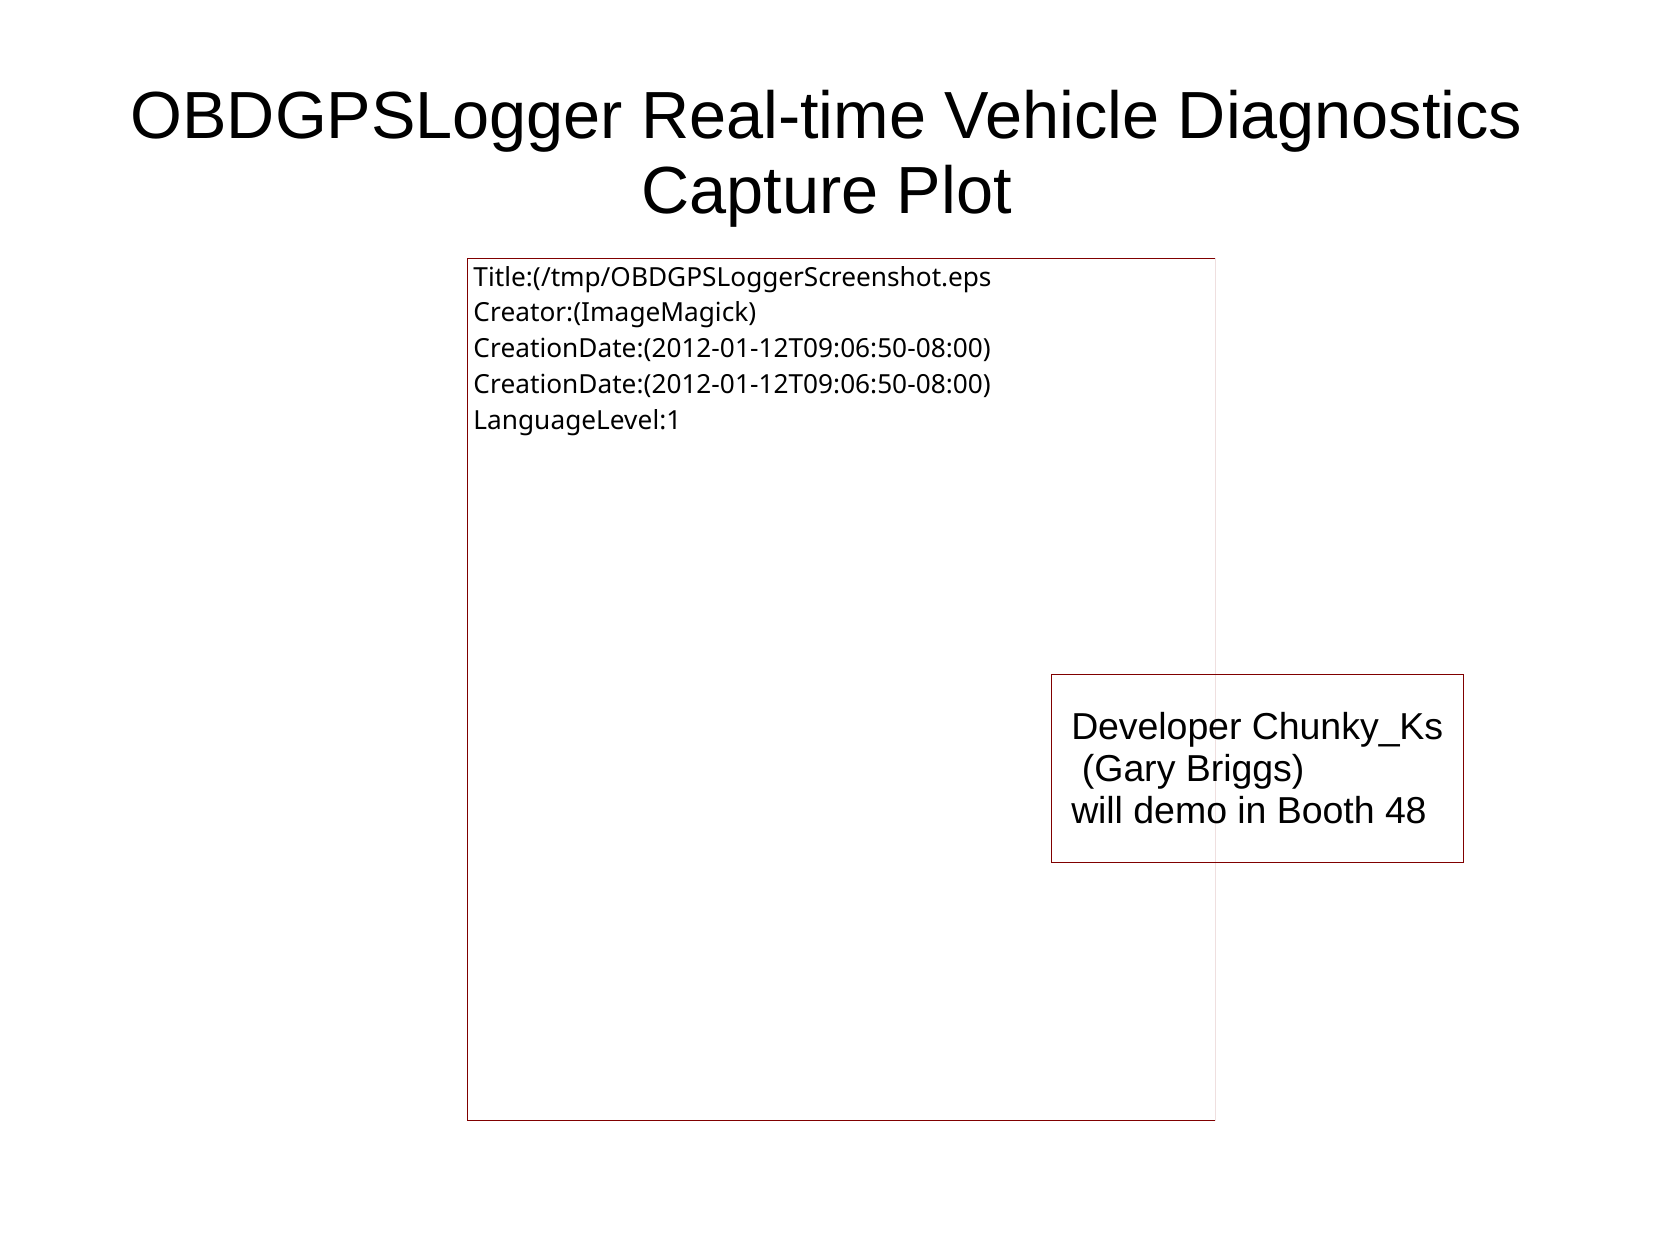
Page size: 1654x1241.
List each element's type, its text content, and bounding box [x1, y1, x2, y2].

text_box Developer Chunky_Ks (Gary Briggs) will demo in Booth 48 [1056, 698, 1459, 840]
picture [1052, 675, 1216, 862]
title OBDGPSLogger Real-time Vehicle Diagnostics Capture Plot [82, 49, 1571, 257]
picture [465, 256, 1216, 1121]
